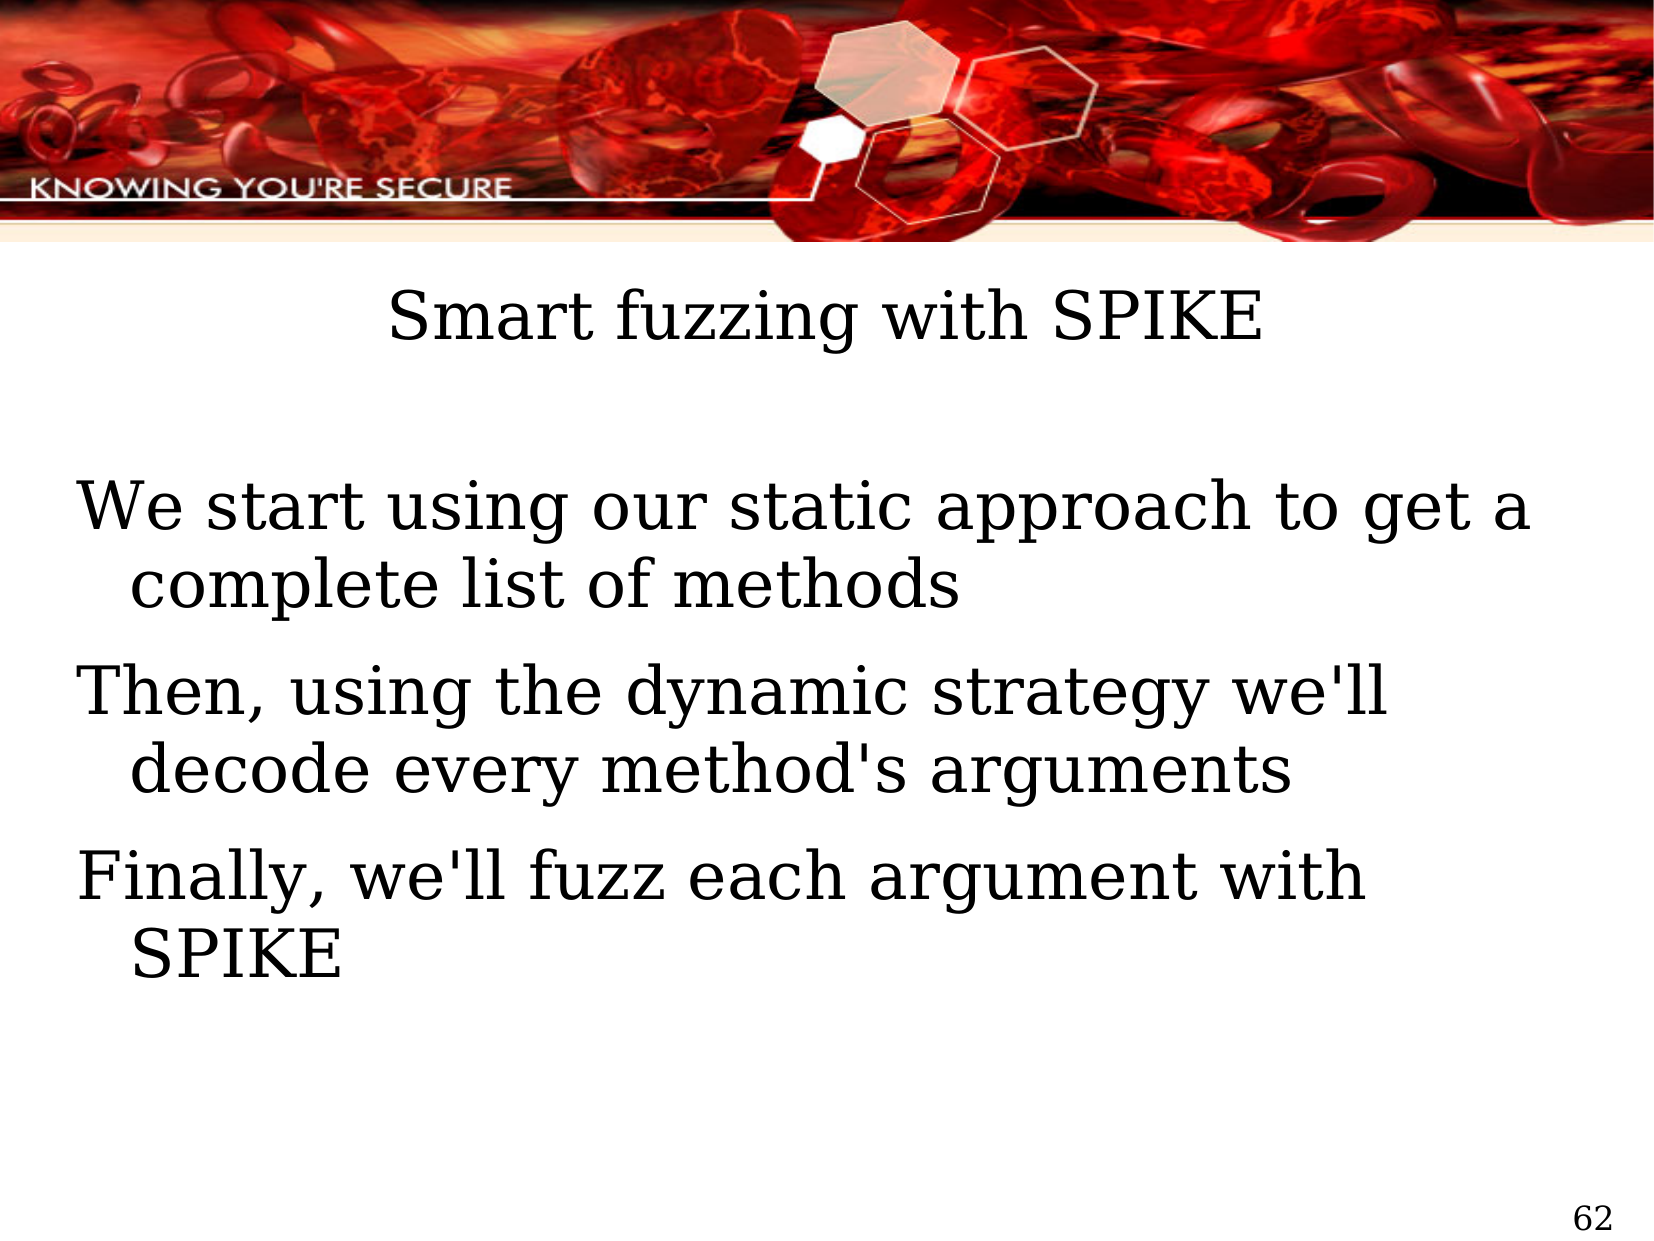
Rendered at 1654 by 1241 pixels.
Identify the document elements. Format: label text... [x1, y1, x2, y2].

list We start using our static approach to get a complete list of methods Then, using the dynamic strategy we'll decode every method's arguments Finally, we'll fuzz each argument with SPIKE [59, 467, 1595, 994]
title Smart fuzzing with SPIKE [0, 213, 1654, 421]
picture [0, 0, 1654, 213]
